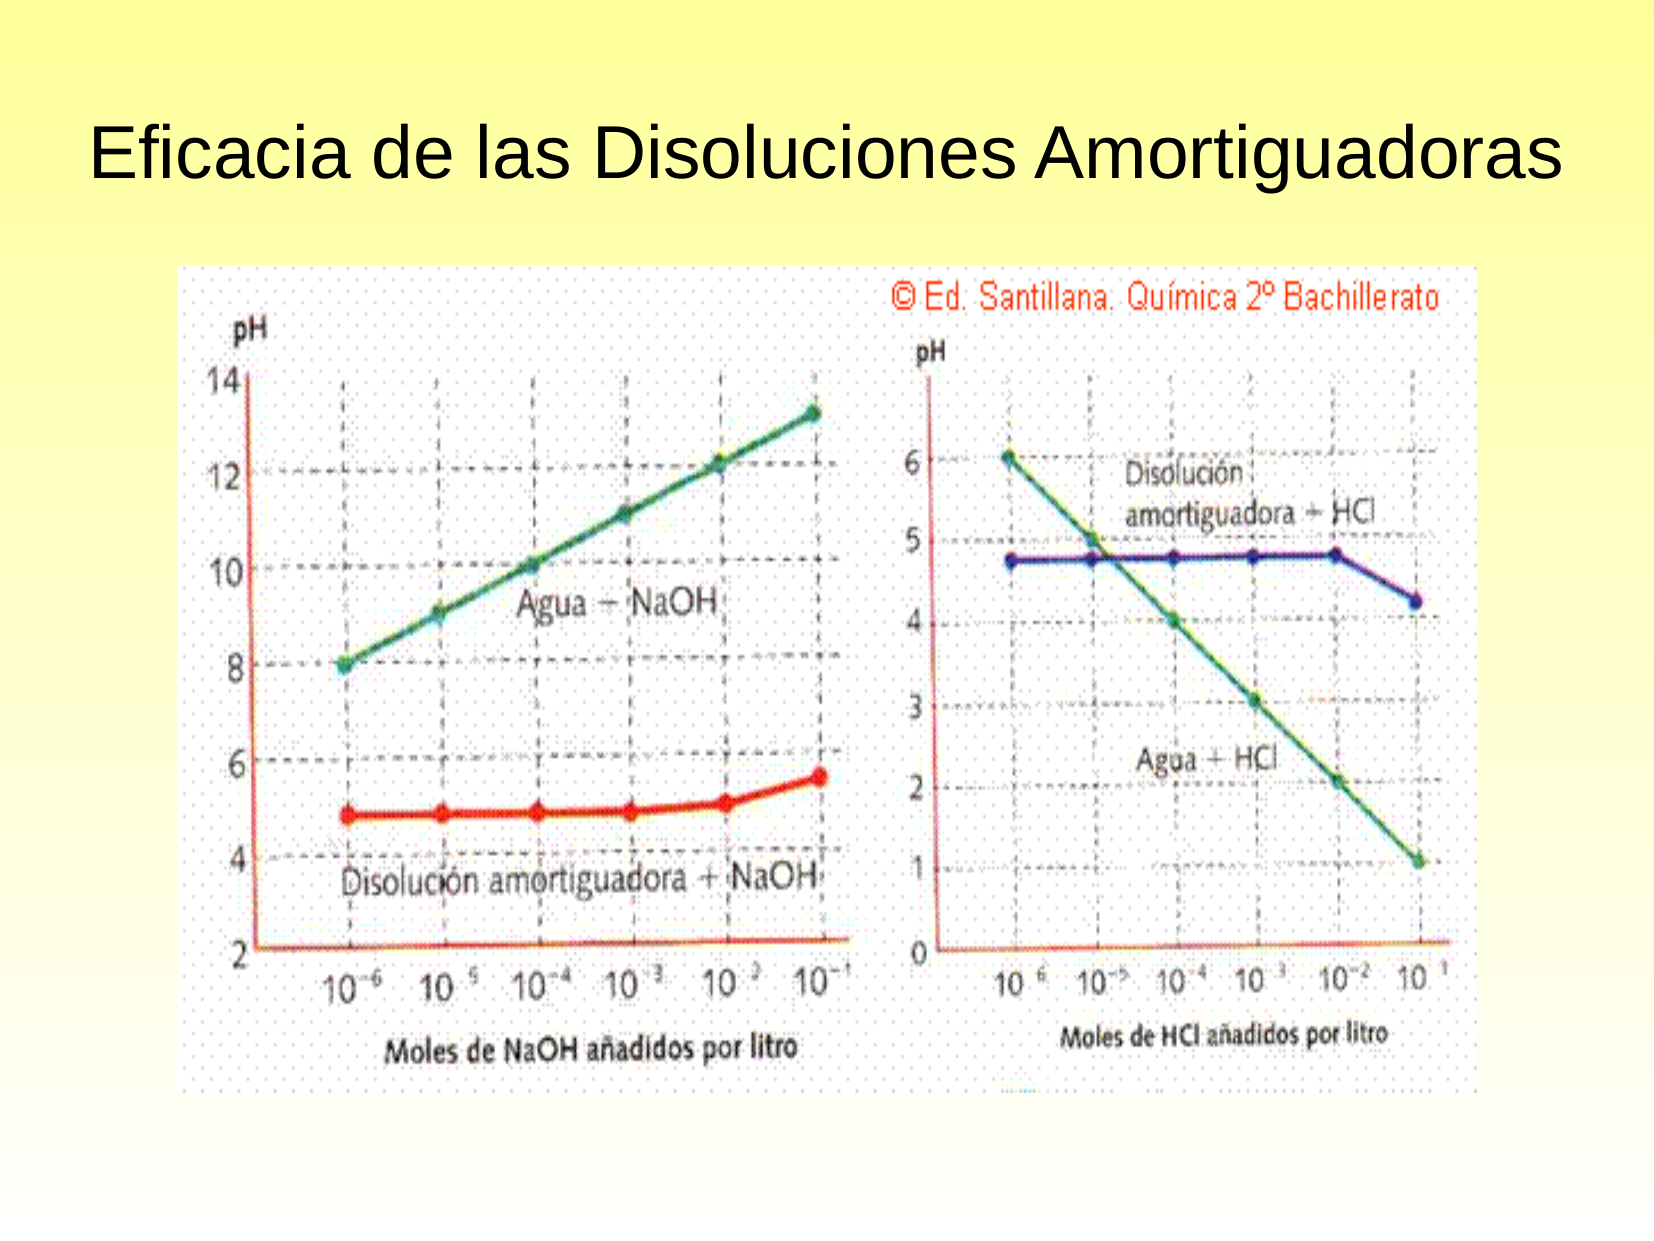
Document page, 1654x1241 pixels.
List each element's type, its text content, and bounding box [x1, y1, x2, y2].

title Eficacia de las Disoluciones Amortiguadoras [82, 56, 1571, 250]
picture [177, 265, 1477, 1093]
